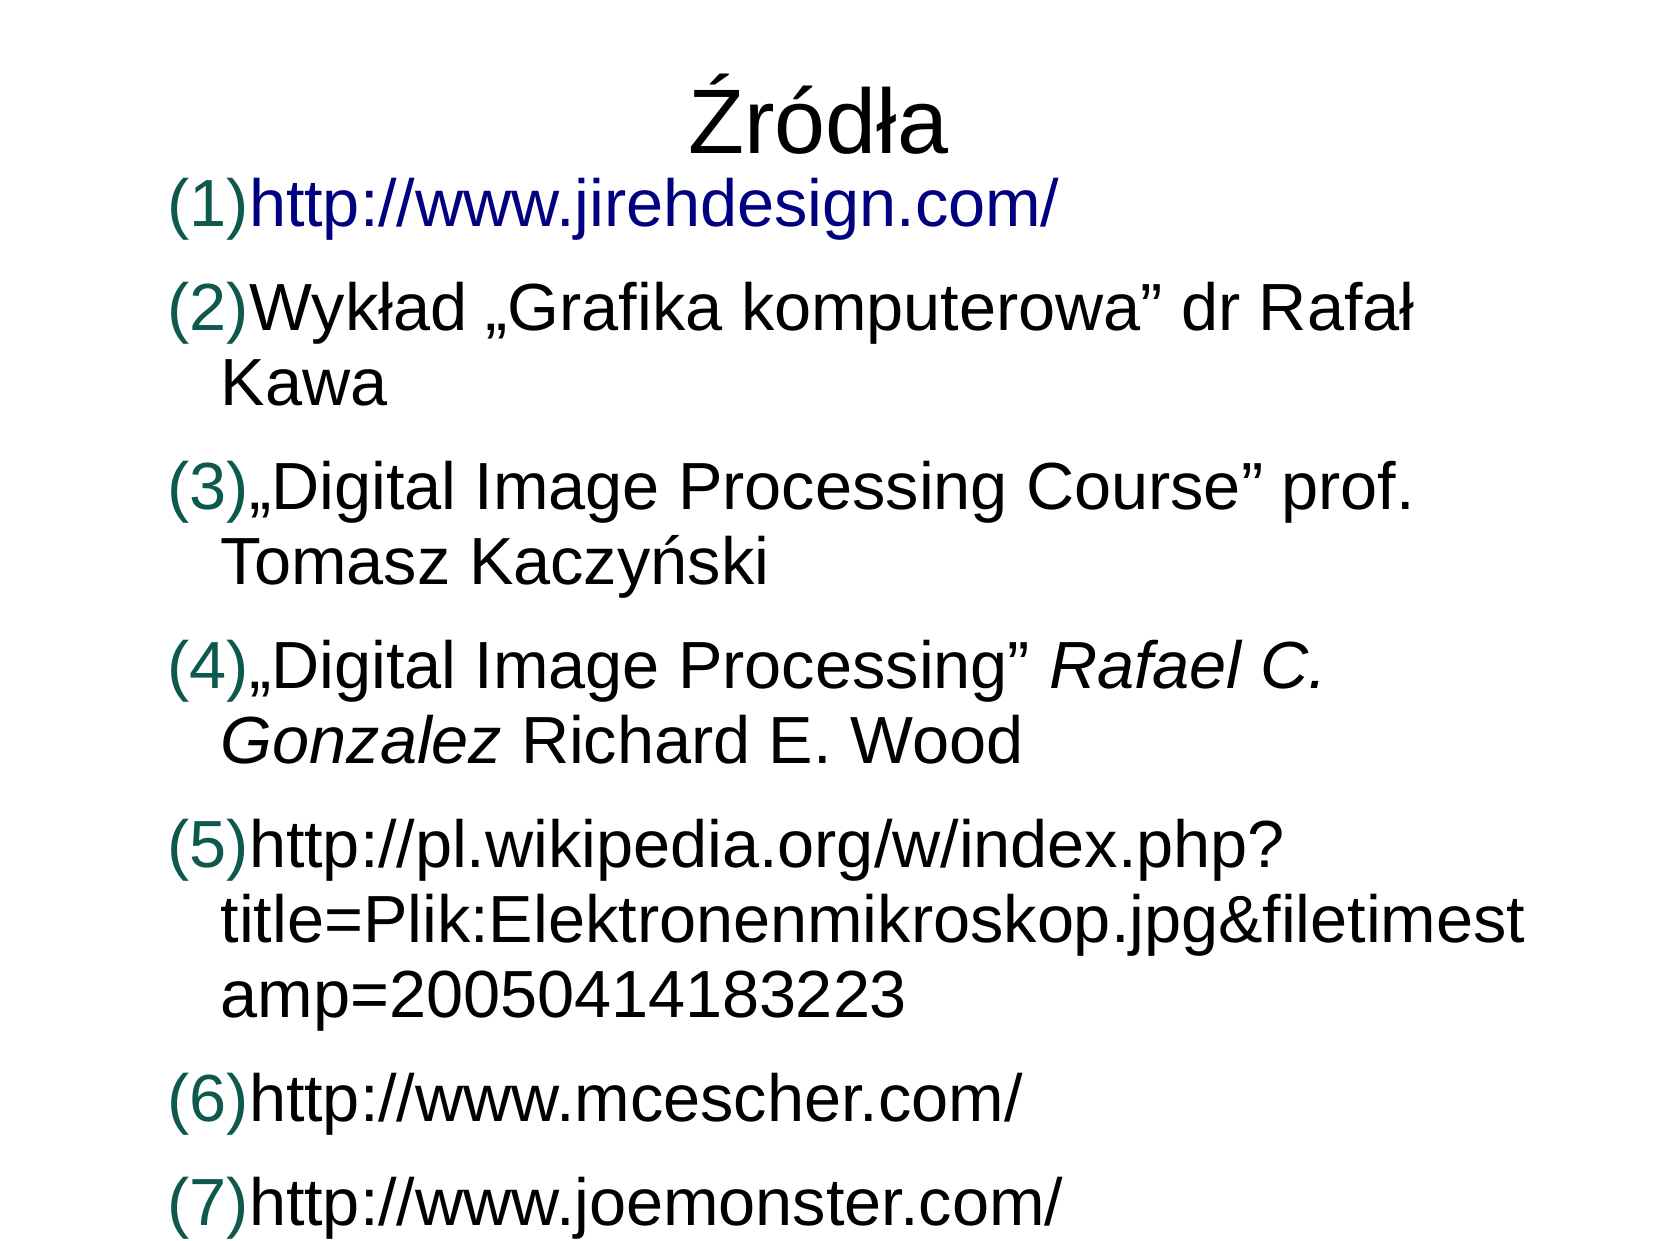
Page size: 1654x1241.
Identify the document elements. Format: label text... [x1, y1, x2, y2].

list http://www.jirehdesign.com/ Wykład „Grafika komputerowa” dr Rafał Kawa „Digital Image Processing Course” prof. Tomasz Kaczyński „Digital Image Processing” Rafael C. Gonzalez Richard E. Wood http://pl.wikipedia.org/w/index.php?title=Plik:Elektronenmikroskop.jpg&filetimestamp=20050414183223 http://www.mcescher.com/ http://www.joemonster.com/ [150, 165, 1532, 1241]
title Źródła [112, 17, 1525, 226]
